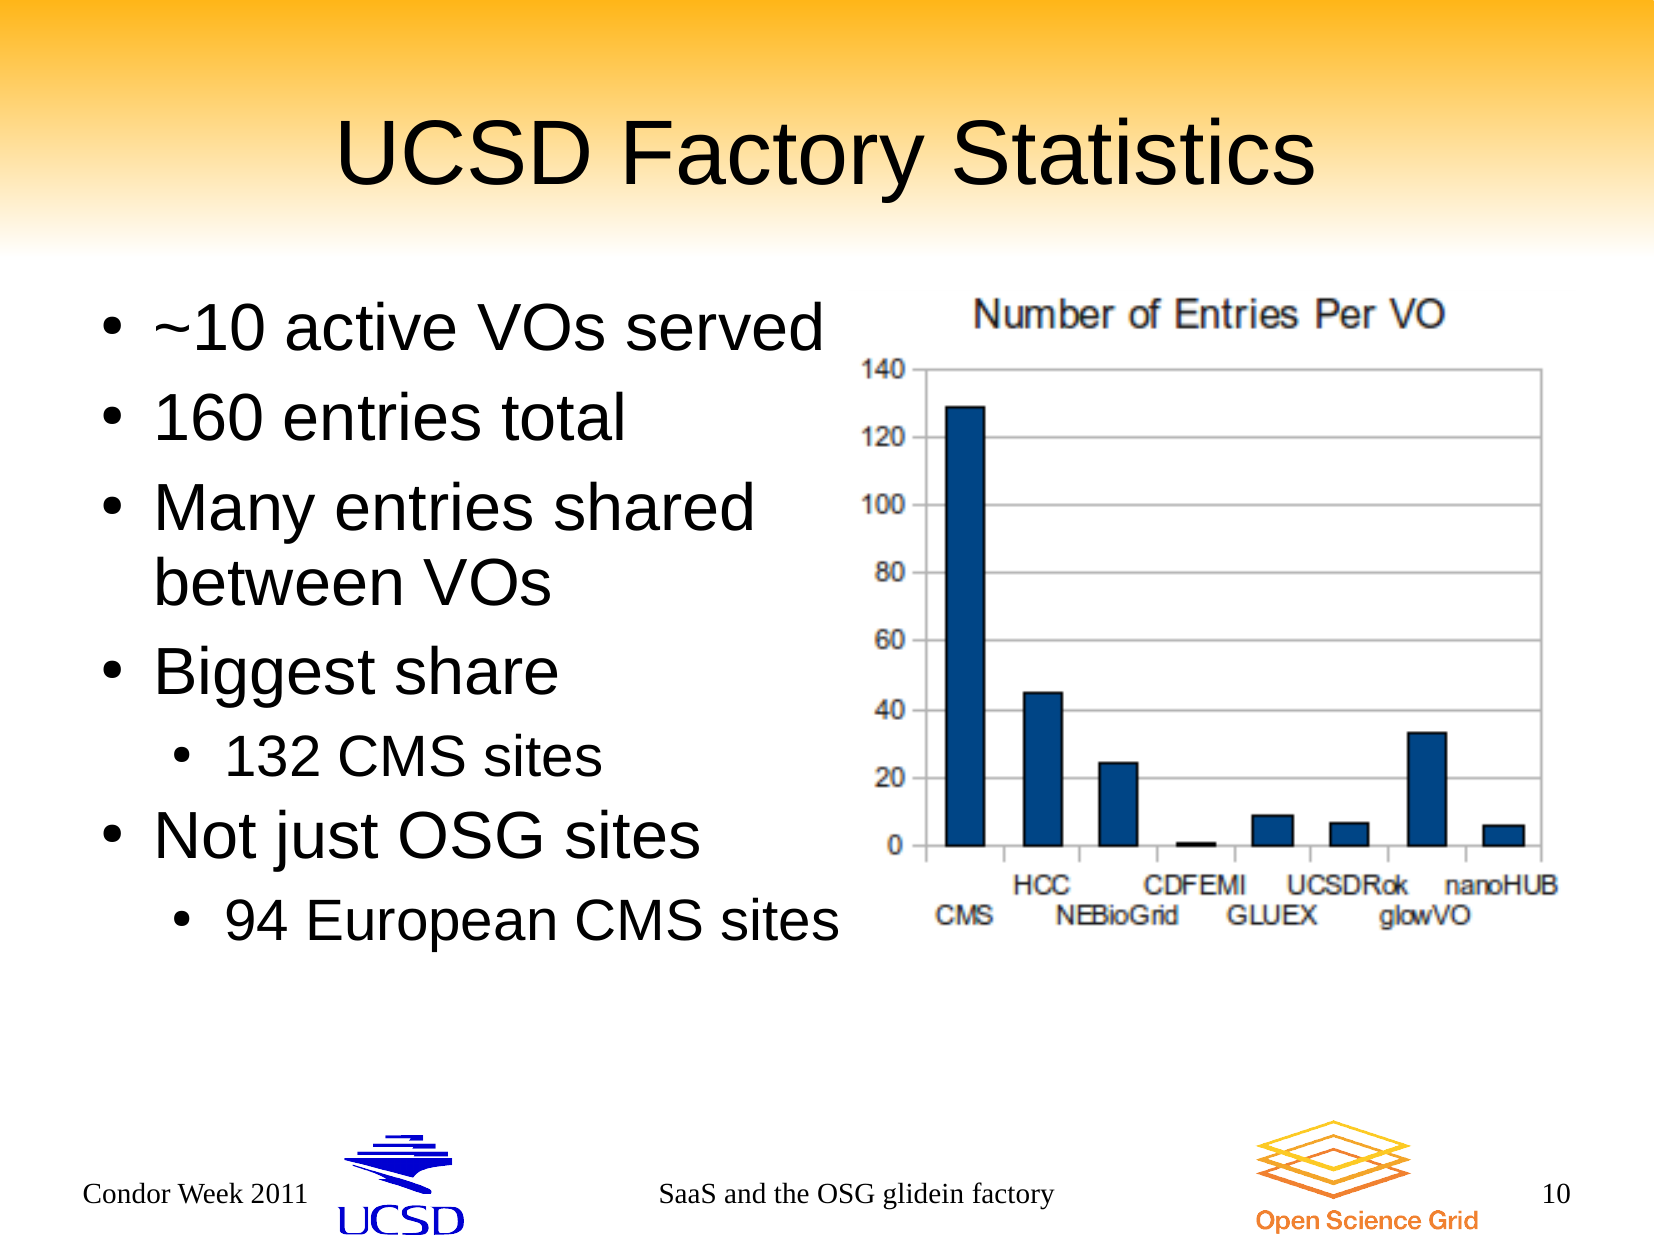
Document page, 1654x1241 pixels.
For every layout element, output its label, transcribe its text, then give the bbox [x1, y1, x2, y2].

list ~10 active VOs served 160 entries total Many entries shared between VOs Biggest share 132 CMS sites Not just OSG sites 94 European CMS sites [82, 290, 859, 1109]
title UCSD Factory Statistics [82, 49, 1571, 257]
picture [1255, 1120, 1478, 1234]
picture [337, 1135, 464, 1235]
picture [848, 289, 1576, 938]
